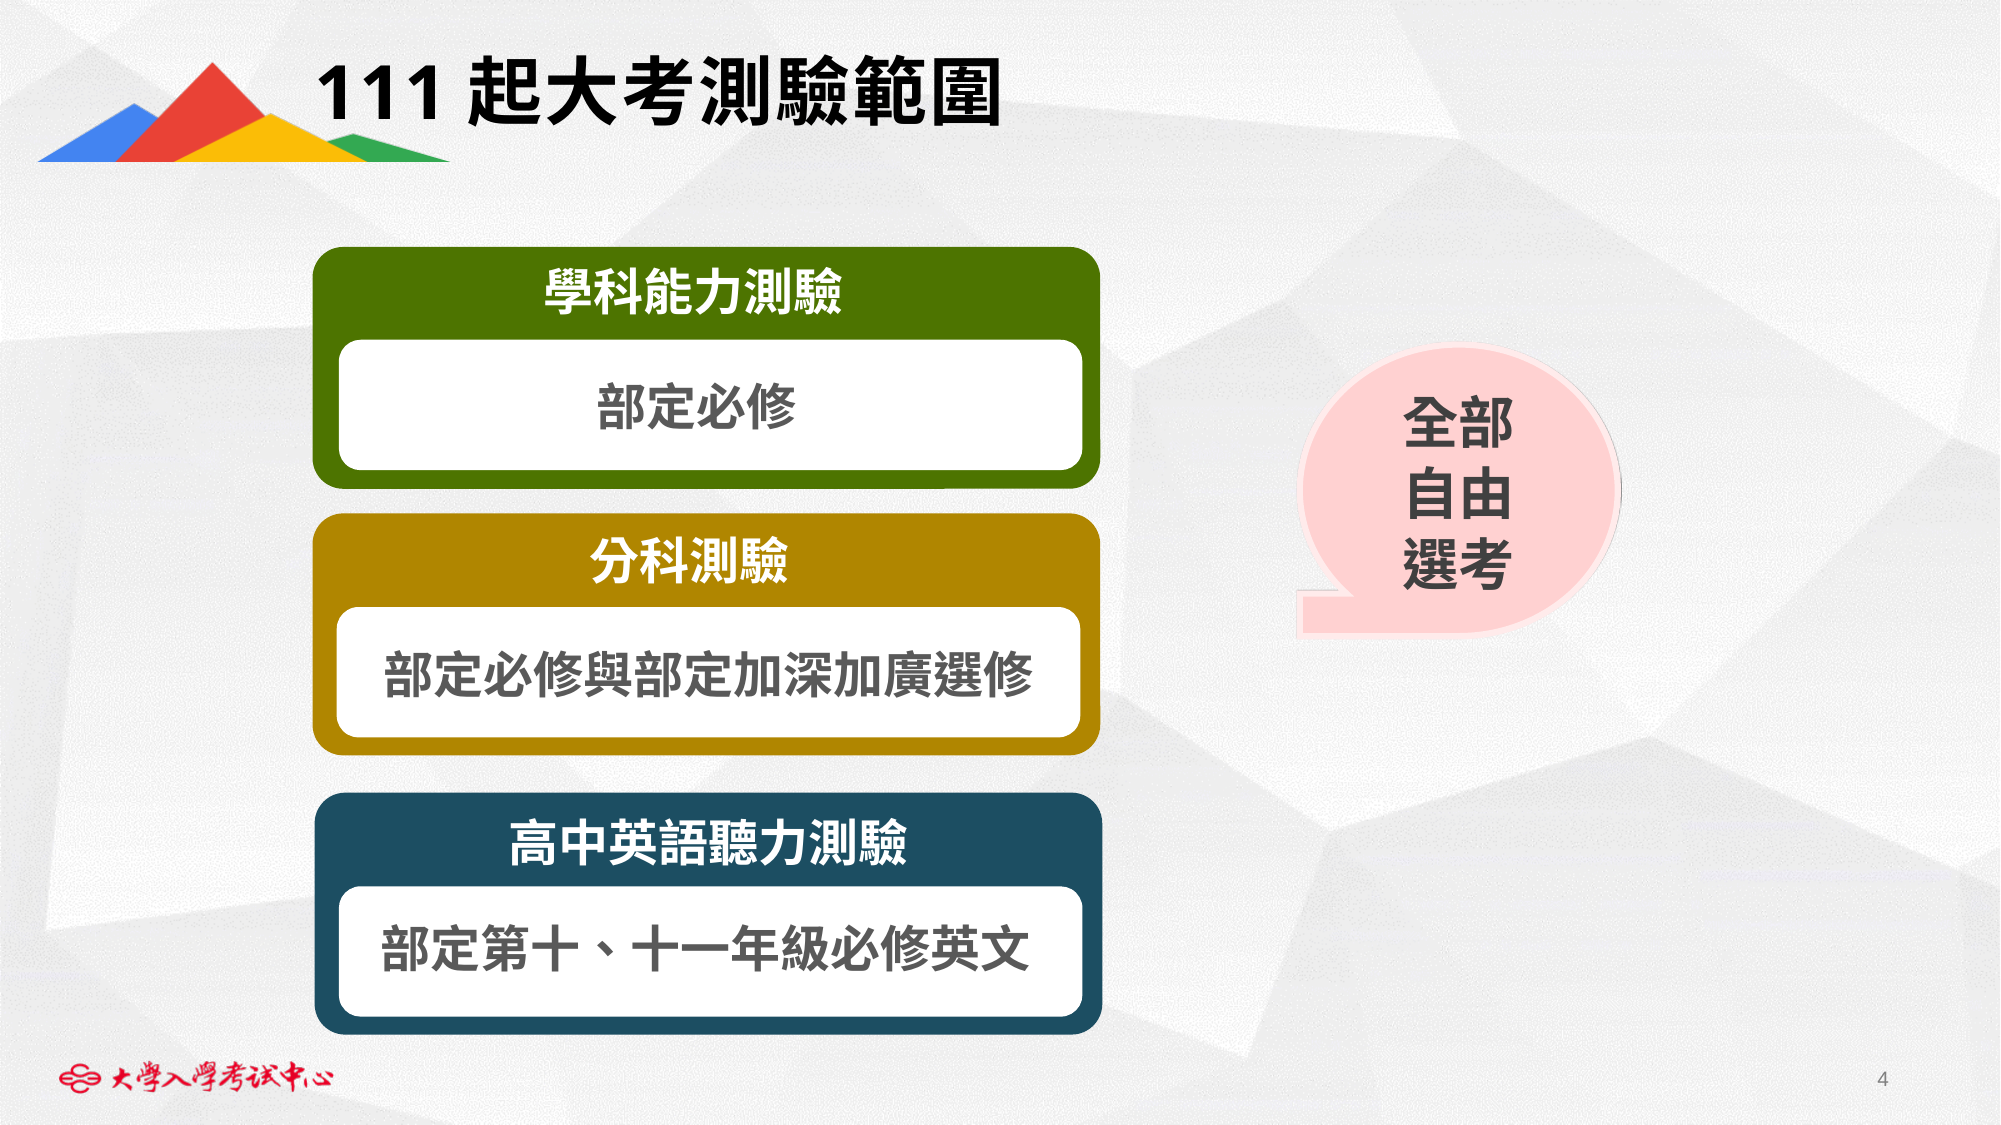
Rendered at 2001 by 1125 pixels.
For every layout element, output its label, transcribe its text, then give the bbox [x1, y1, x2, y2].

text_box 111起大考測驗範圍 [299, 37, 1738, 143]
text_box 部定必修與部定加深加廣選修 [327, 635, 1090, 711]
text_box [312, 246, 1101, 489]
picture [0, 0, 2001, 1125]
text_box 分科測驗 [468, 522, 911, 597]
text_box 部定第十、十一年級必修英文 [336, 909, 1075, 985]
text_box [314, 792, 1103, 1035]
text_box 高中英語聽力測驗 [401, 804, 1015, 880]
slide_number <編號> [1862, 1058, 1950, 1119]
text_box 學科能力測驗 [457, 253, 931, 329]
text_box 部定必修 [356, 367, 1038, 443]
text_box 全部 自由 選考 [1299, 344, 1618, 637]
text_box [312, 513, 1101, 756]
